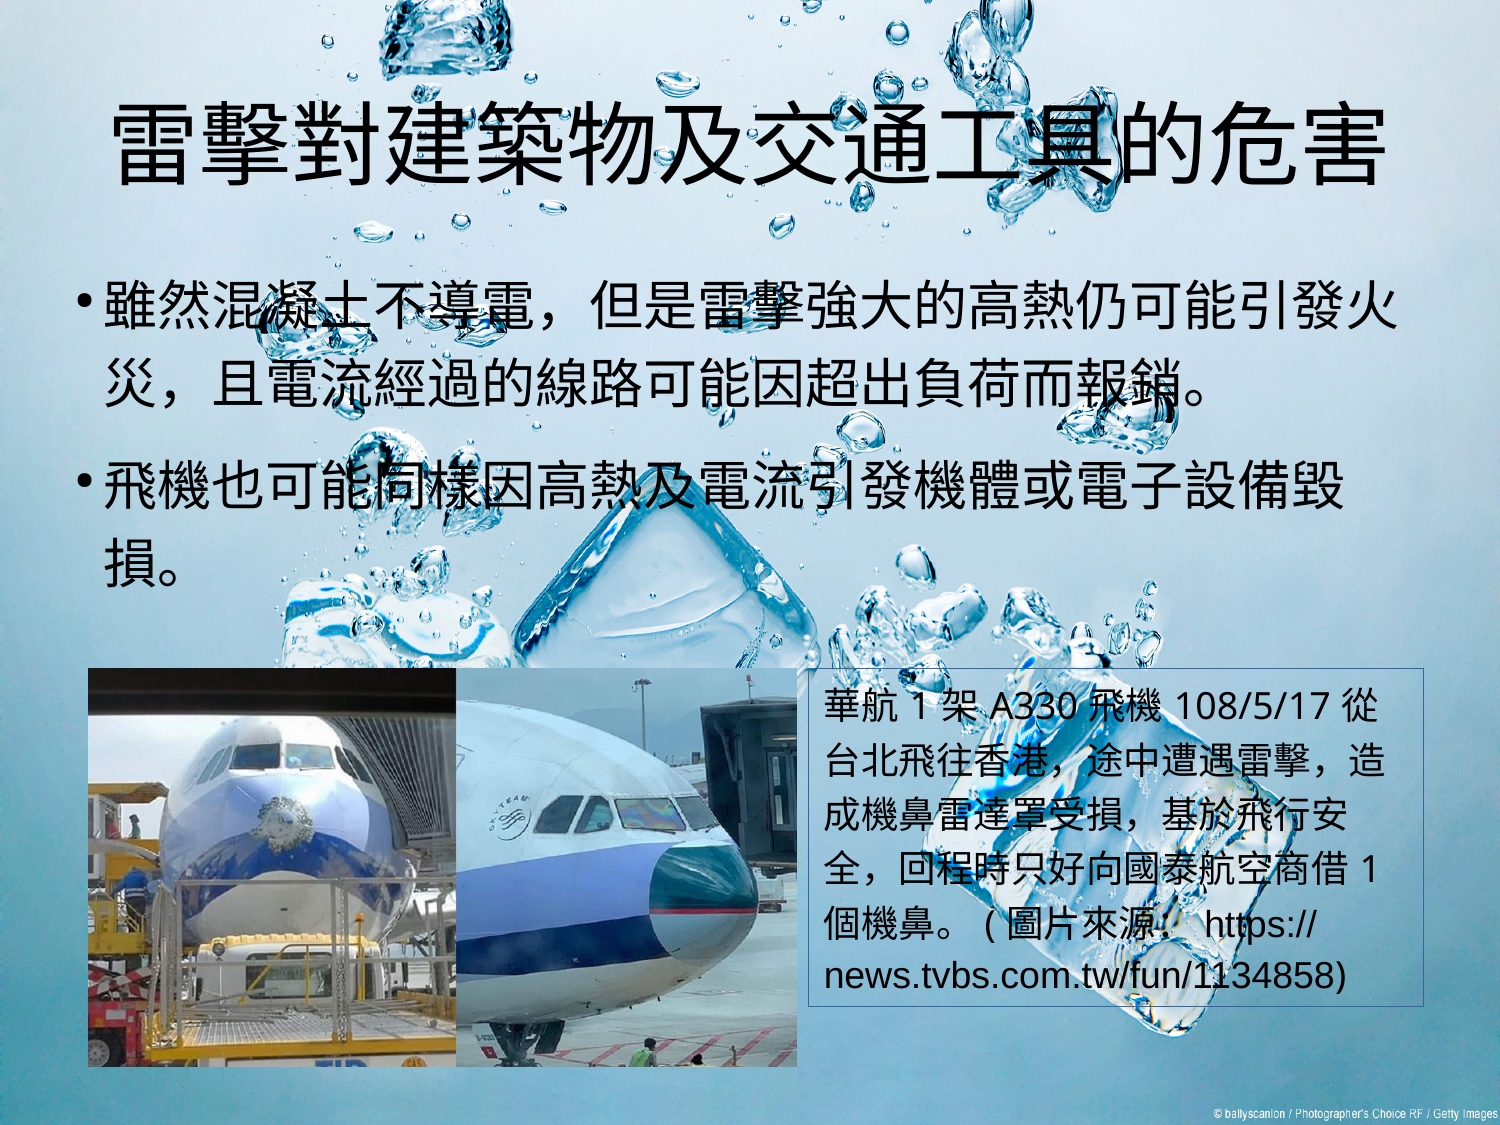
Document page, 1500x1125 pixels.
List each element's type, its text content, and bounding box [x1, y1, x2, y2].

list 雖然混凝土不導電，但是雷擊強大的高熱仍可能引發火災，且電流經過的線路可能因超出負荷而報銷。 飛機也可能同樣因高熱及電流引發機體或電子設備毀損。 [75, 262, 1425, 657]
title 雷擊對建築物及交通工具的危害 [75, 45, 1425, 233]
picture [0, 0, 1500, 1125]
text_box 華航1架A330飛機108/5/17從台北飛往香港，途中遭遇雷擊，造成機鼻雷達罩受損，基於飛行安全，回程時只好向國泰航空商借1個機鼻。(圖片來源：https://news.tvbs.com.tw/fun/1134858) [808, 668, 1424, 1002]
